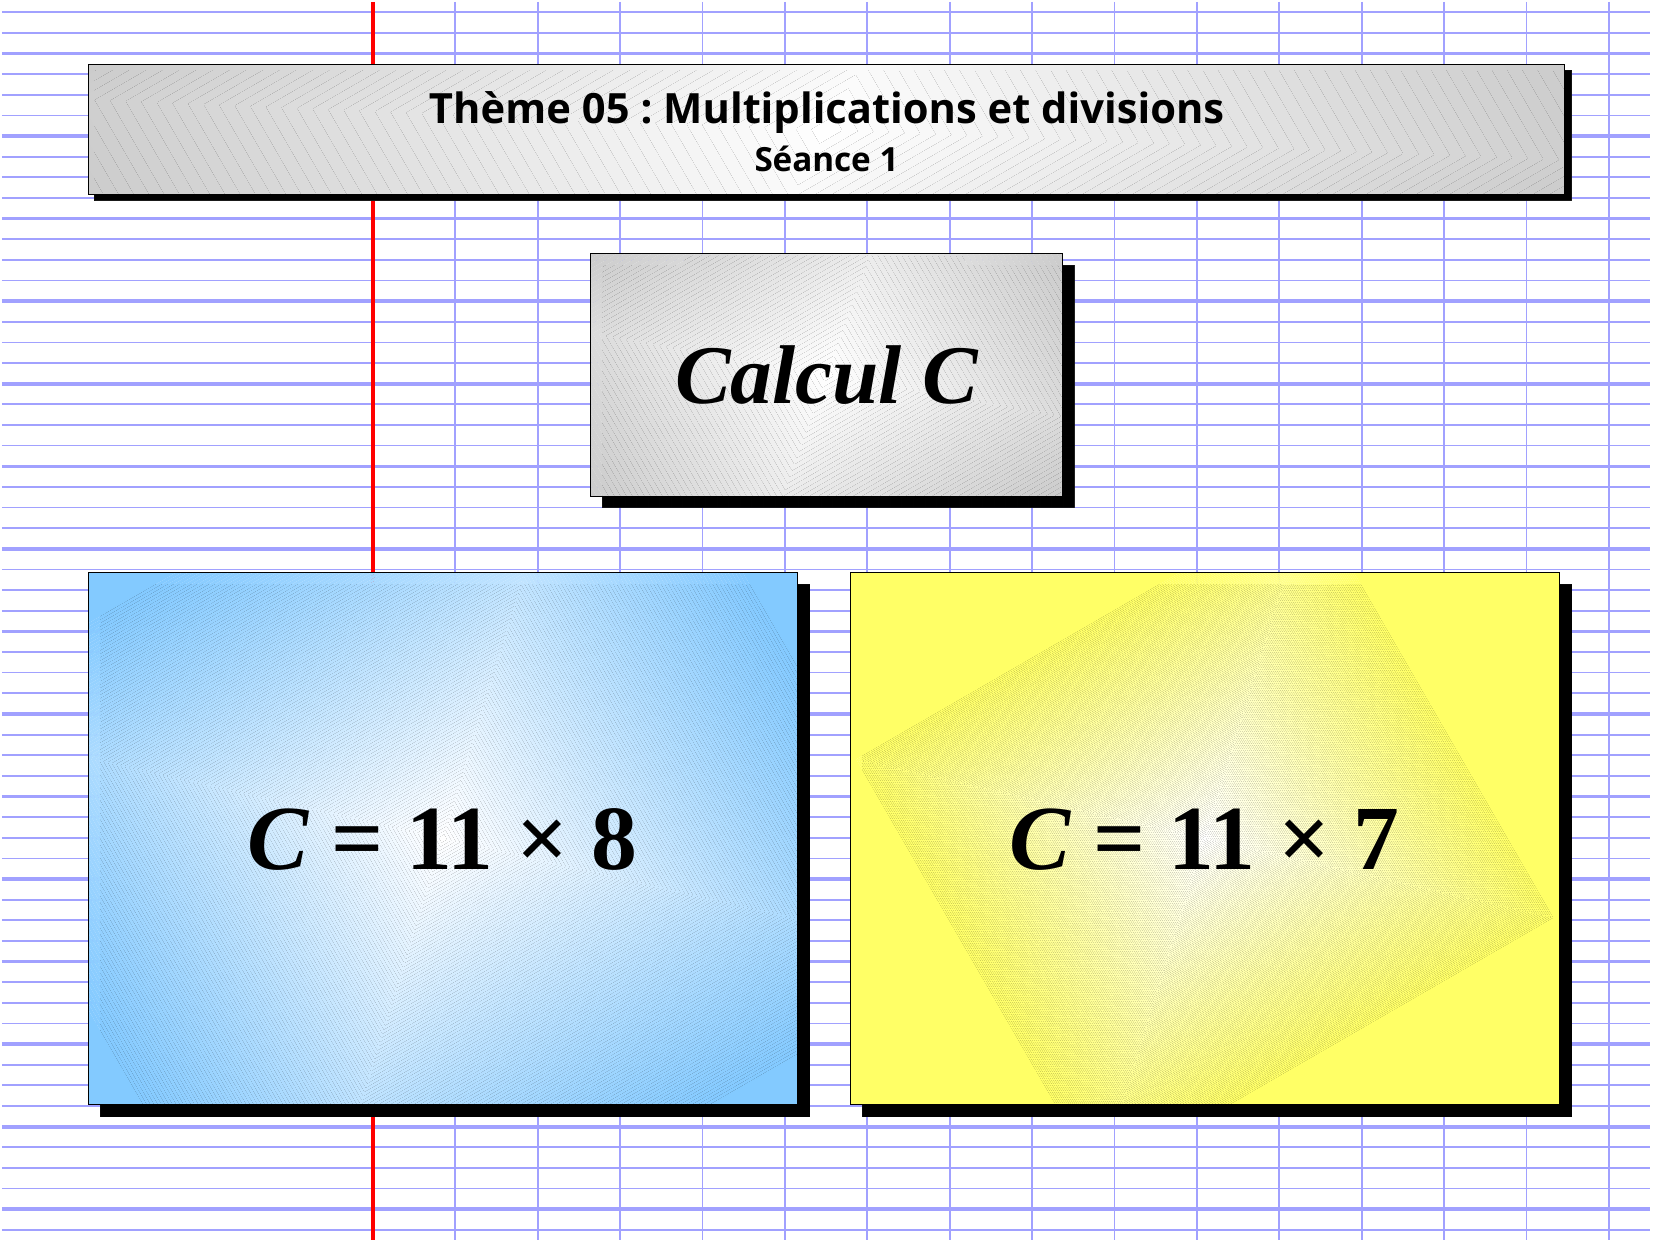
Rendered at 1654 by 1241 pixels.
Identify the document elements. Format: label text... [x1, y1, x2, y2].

text_box C = 11 × 8 [88, 572, 798, 1105]
picture [0, 0, 1654, 1241]
text_box C = 11 × 7 [850, 572, 1560, 1105]
text_box Calcul C [590, 253, 1063, 497]
text_box Thème 05 : Multiplications et divisions Séance 1 [88, 64, 1565, 195]
